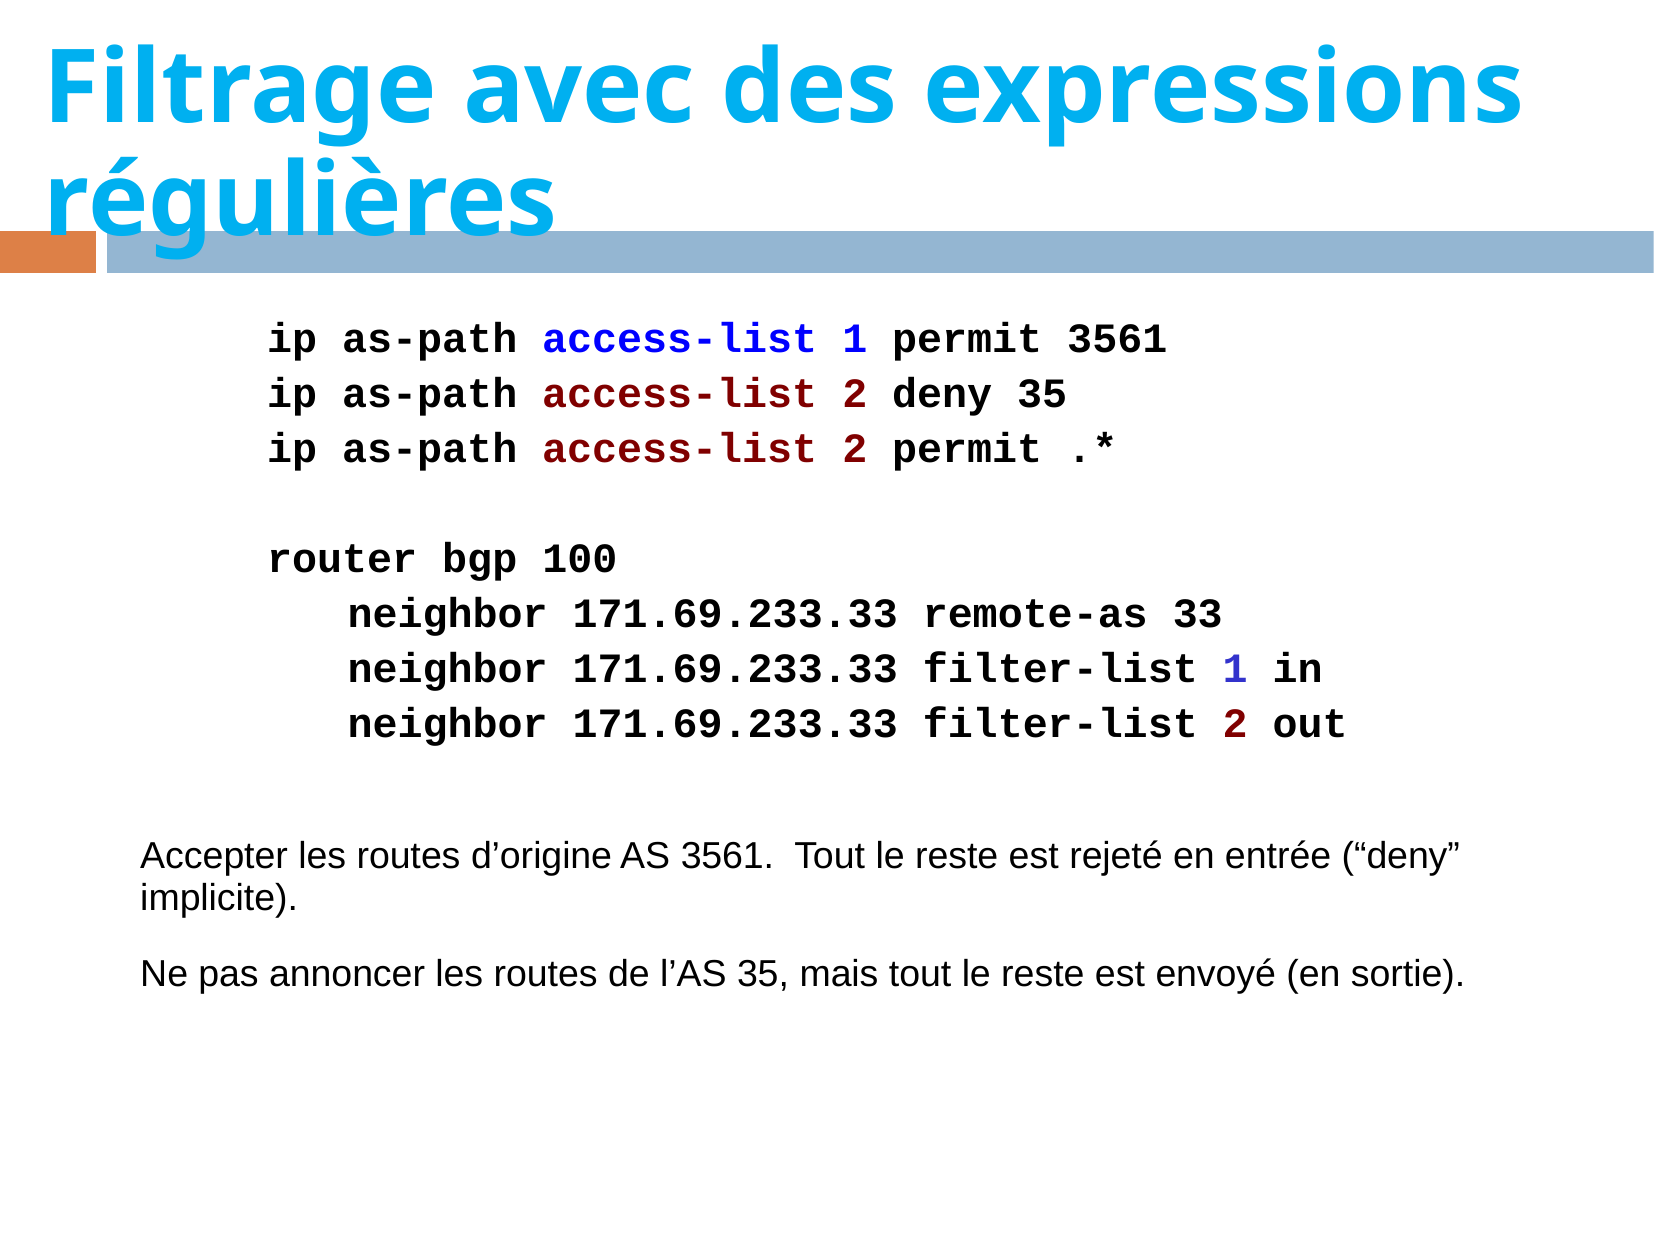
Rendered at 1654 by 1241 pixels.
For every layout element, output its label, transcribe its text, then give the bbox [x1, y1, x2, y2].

text_box Accepter les routes d’origine AS 3561. Tout le reste est rejeté en entrée (“deny” implicite). Ne pas annoncer les routes de l’AS 35, mais tout le reste est envoyé (en sortie). [123, 826, 1489, 1007]
list ip as-path access-list 1 permit 3561 ip as-path access-list 2 deny 35 ip as-path access-list 2 permit .* router bgp 100 neighbor 171.69.233.33 remote-as 33 neighbor 171.69.233.33 filter-list 1 in neighbor 171.69.233.33 filter-list 2 out [69, 275, 1604, 768]
title Filtrage avec des expressions régulières [27, 14, 1627, 275]
